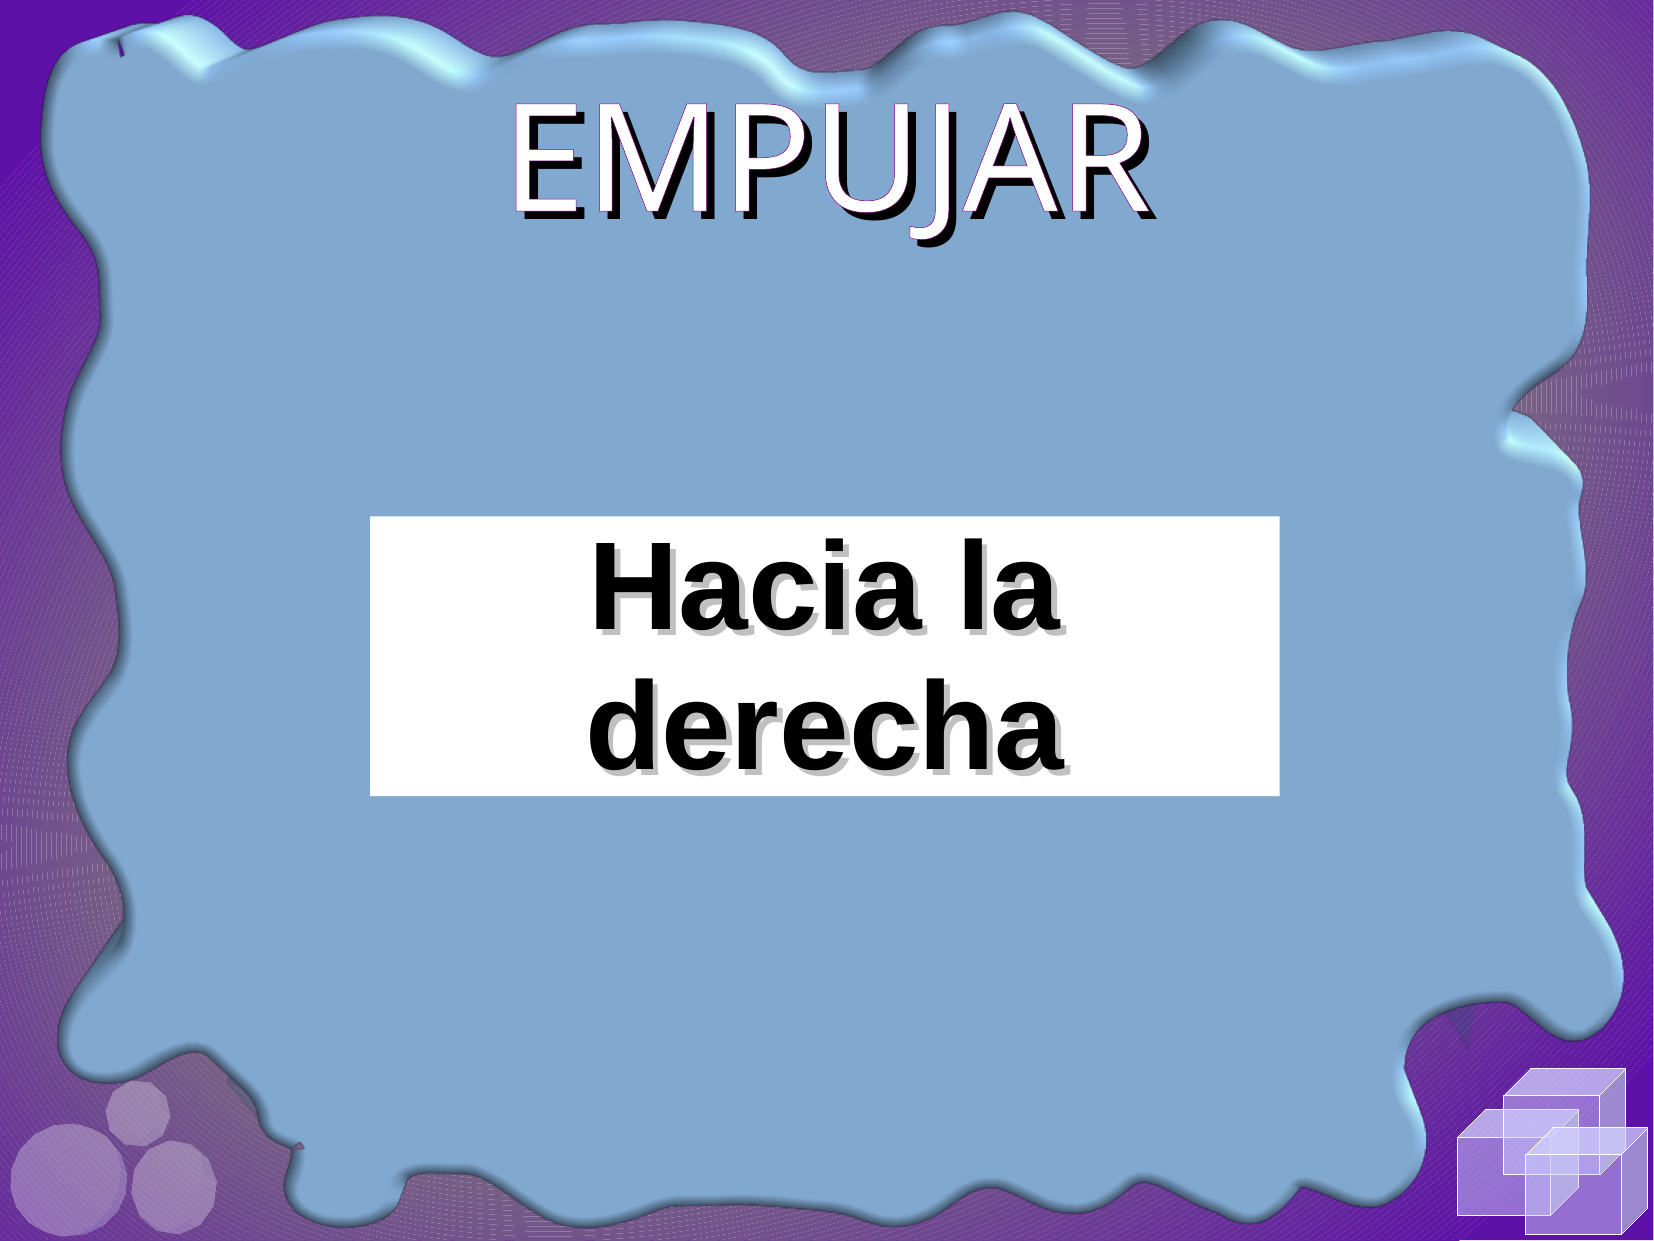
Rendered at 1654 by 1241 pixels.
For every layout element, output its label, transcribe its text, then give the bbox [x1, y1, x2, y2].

title Hacia la derecha [370, 516, 1280, 797]
title EMPUJAR [82, 47, 1571, 259]
